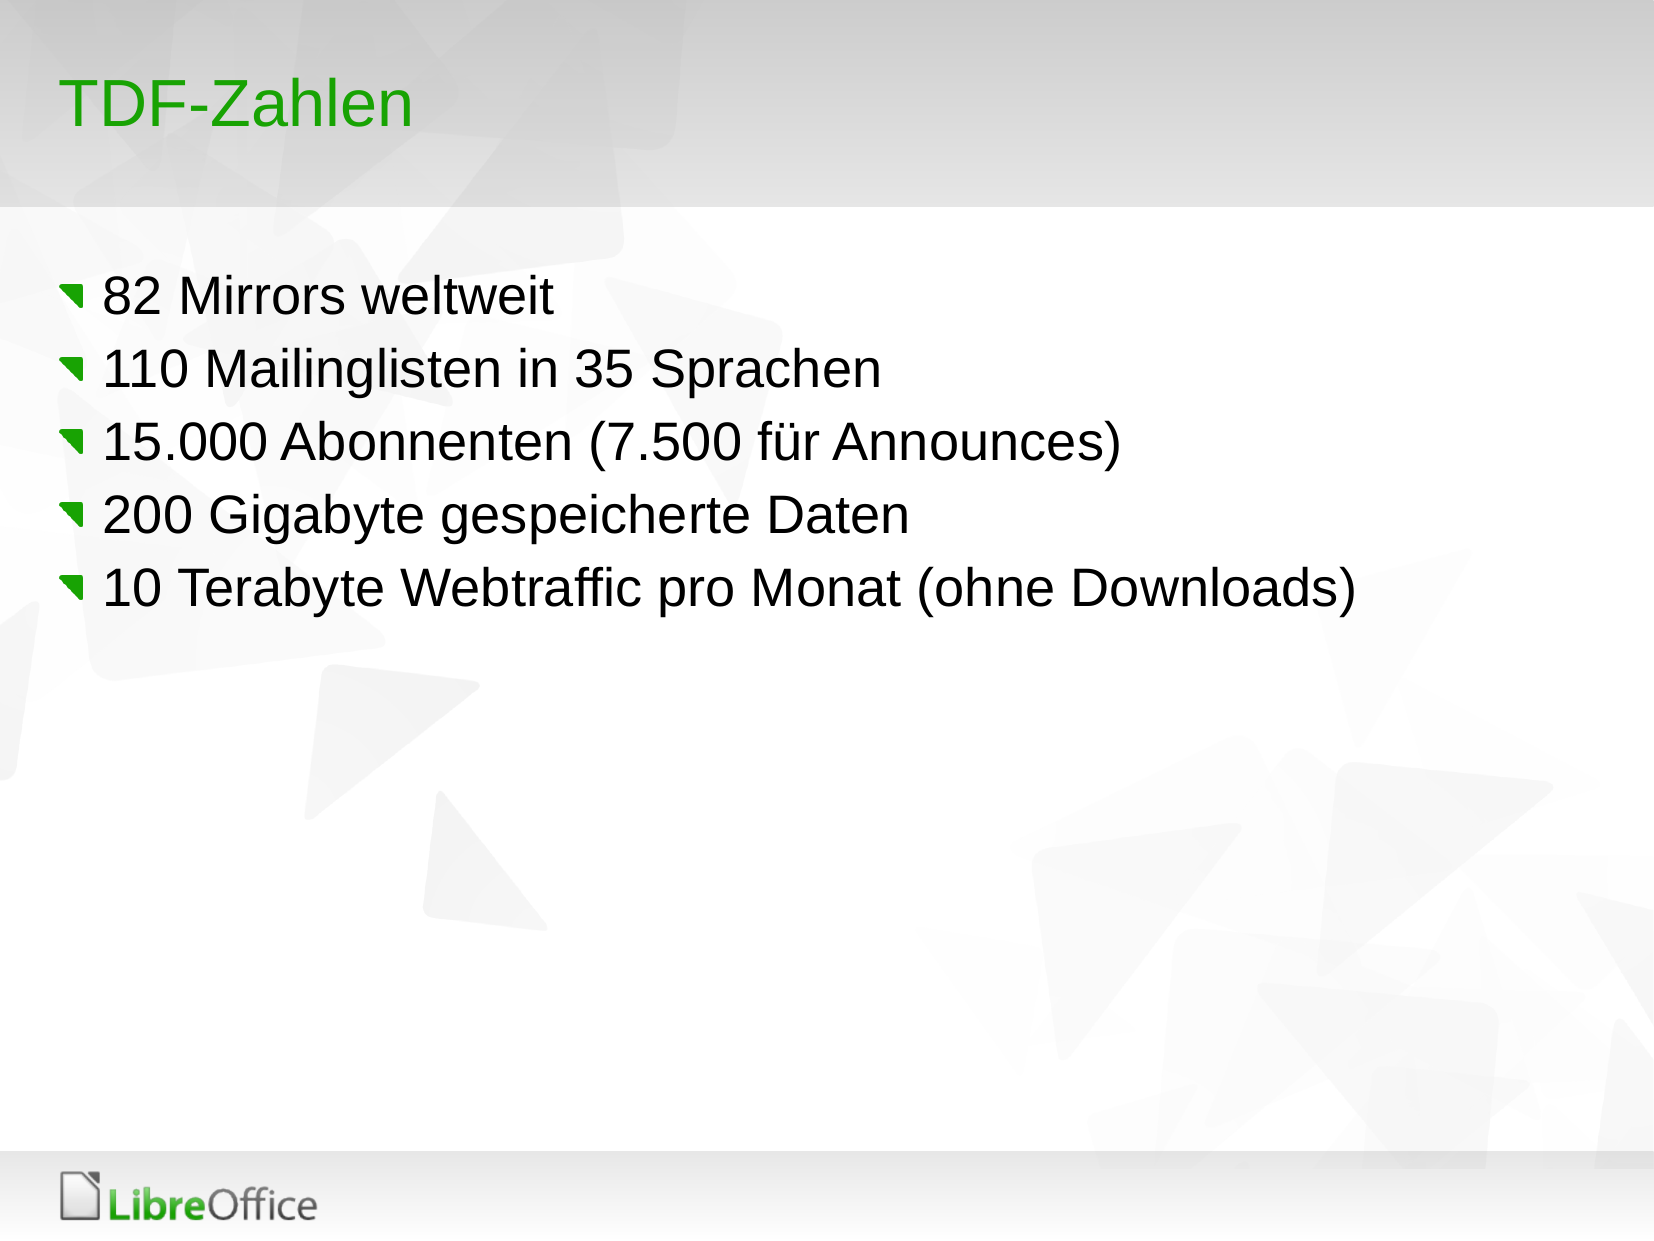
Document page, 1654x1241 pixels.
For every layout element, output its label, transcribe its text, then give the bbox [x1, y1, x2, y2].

list 82 Mirrors weltweit 110 Mailinglisten in 35 Sprachen 15.000 Abonnenten (7.500 für Announces) 200 Gigabyte gespeicherte Daten 10 Terabyte Webtraffic pro Monat (ohne Downloads) [59, 265, 1595, 1085]
picture [0, 0, 783, 931]
picture [915, 548, 1654, 1169]
picture [41, 1152, 337, 1240]
title TDF-Zahlen [59, 29, 1595, 178]
